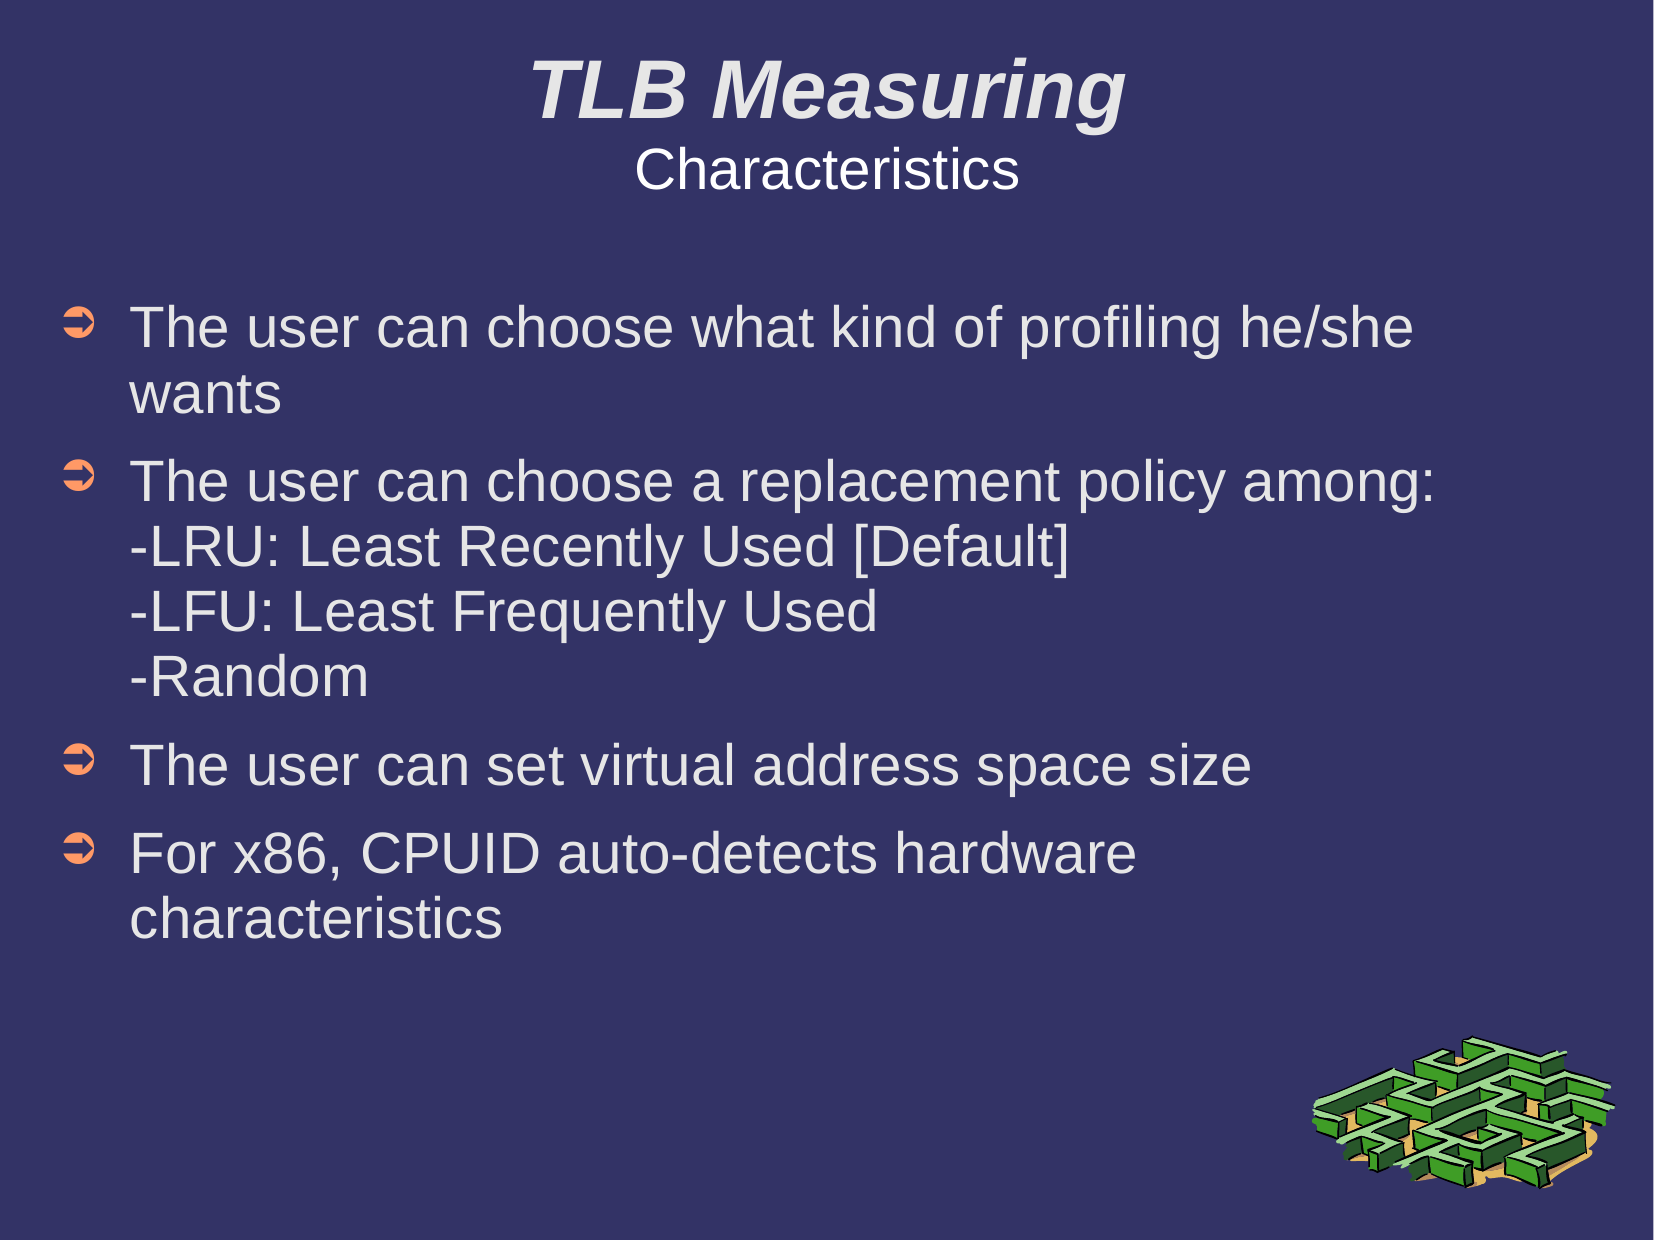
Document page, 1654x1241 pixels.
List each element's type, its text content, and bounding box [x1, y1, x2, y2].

list The user can choose what kind of profiling he/she wants The user can choose a replacement policy among: -LRU: Least Recently Used [Default] -LFU: Least Frequently Used -Random The user can set virtual address space size For x86, CPUID auto-detects hardware characteristics [47, 295, 1501, 1224]
title TLB Measuring Characteristics [121, 19, 1534, 227]
